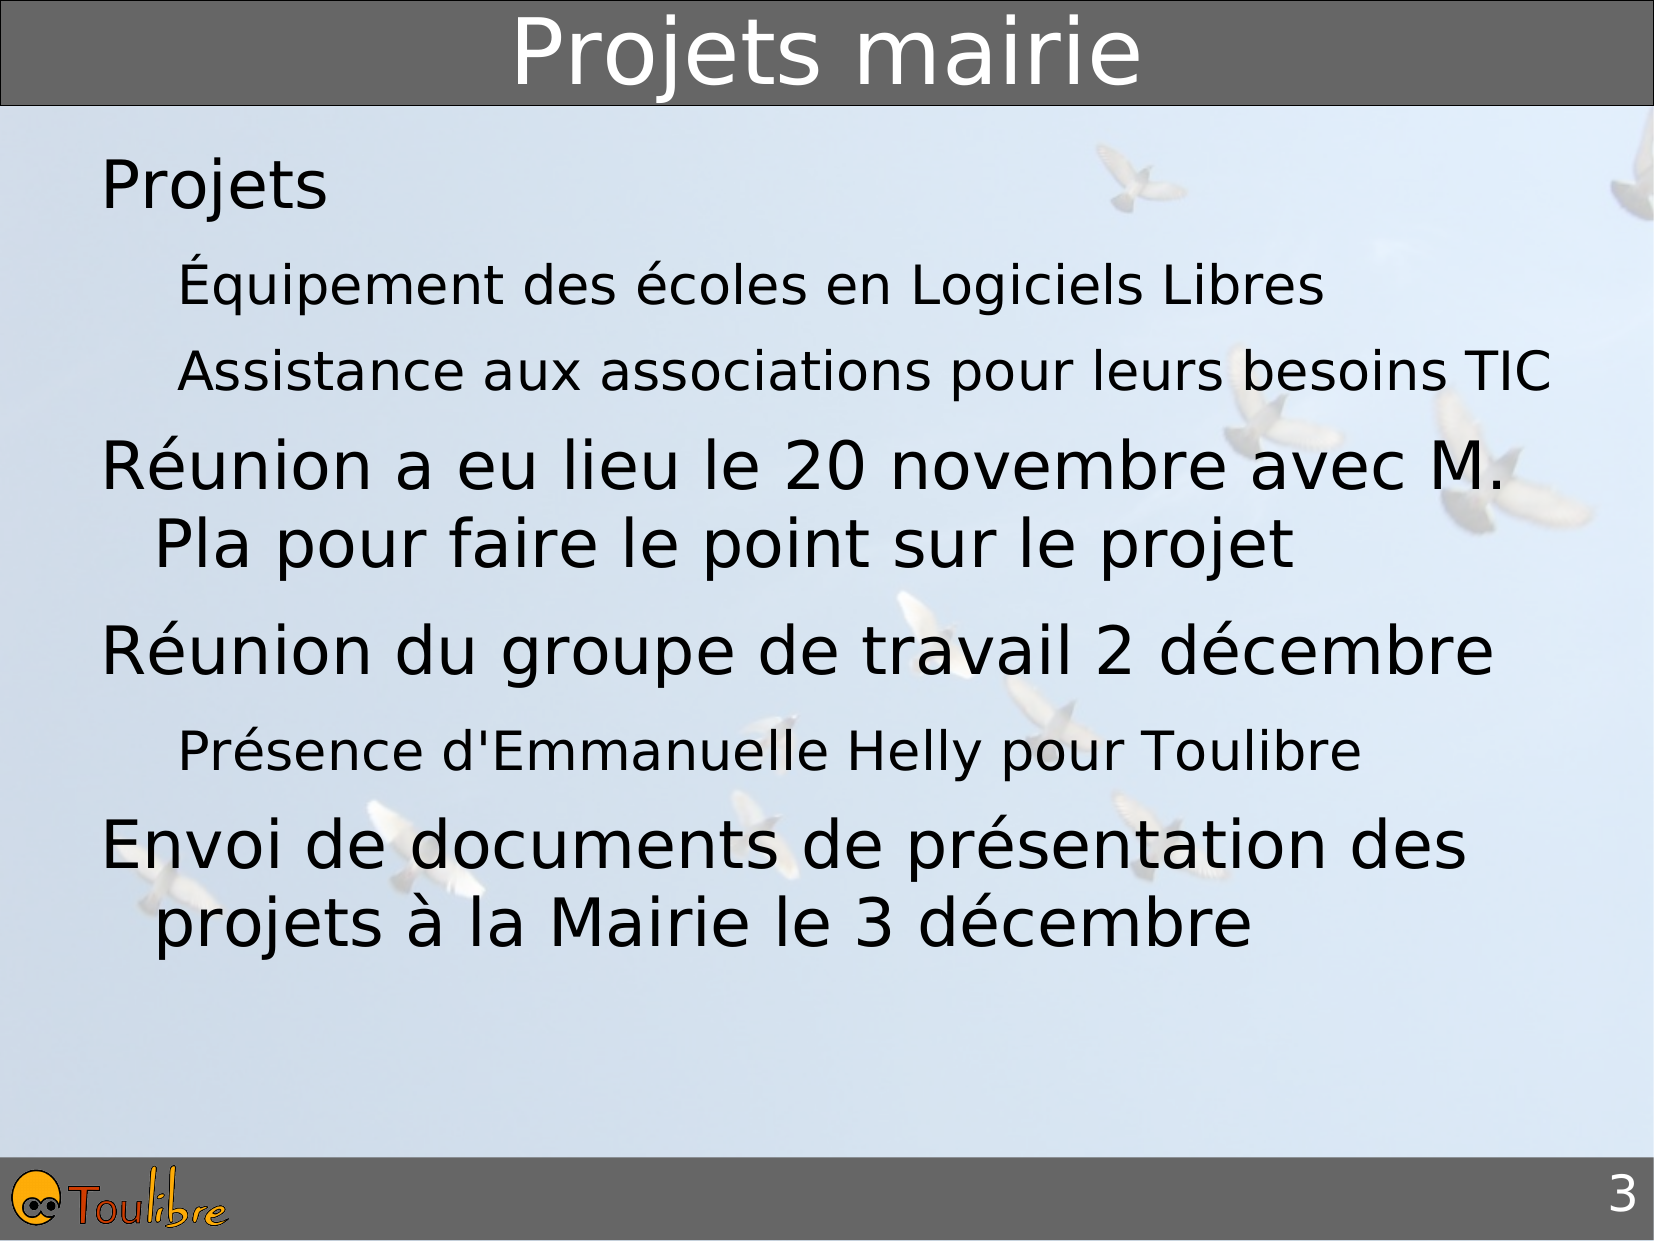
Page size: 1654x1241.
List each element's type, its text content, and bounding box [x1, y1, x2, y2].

title Projets mairie [0, 0, 1654, 107]
picture [11, 1165, 229, 1228]
list Projets Équipement des écoles en Logiciels Libres Assistance aux associations pour leurs besoins TIC Réunion a eu lieu le 20 novembre avec M. Pla pour faire le point sur le projet Réunion du groupe de travail 2 décembre Présence d'Emmanuelle Helly pour Toulibre Envoi de documents de présentation des projets à la Mairie le 3 décembre [82, 146, 1571, 1094]
